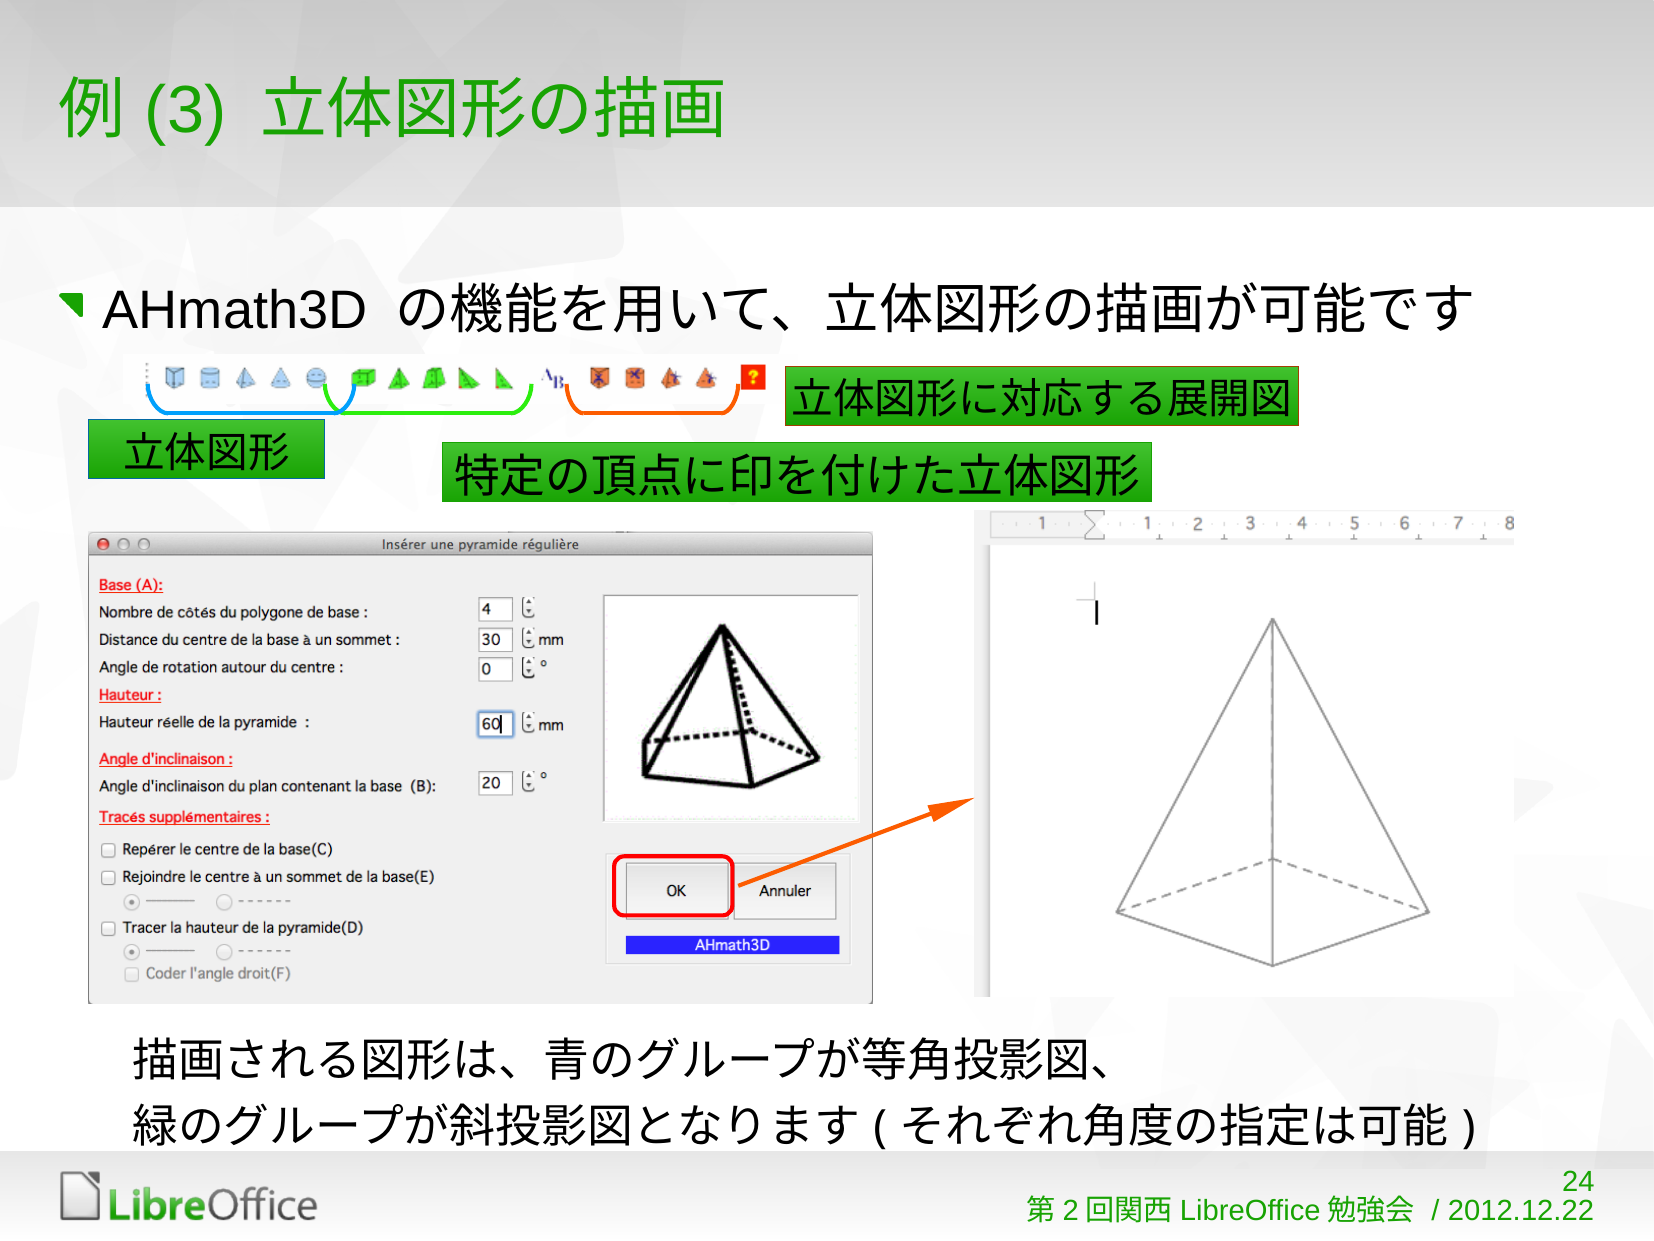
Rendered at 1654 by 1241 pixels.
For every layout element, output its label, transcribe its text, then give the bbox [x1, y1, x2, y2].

text_box 立体図形 [88, 419, 325, 479]
text_box 立体図形に対応する展開図 [785, 366, 1299, 426]
picture [1108, 1126, 1119, 1133]
text_box 特定の頂点に印を付けた立体図形 [442, 442, 1152, 502]
picture [1094, 1126, 1104, 1133]
title 例(3) 立体図形の描画 [59, 29, 1595, 178]
picture [0, 0, 873, 1004]
picture [1368, 1123, 1380, 1131]
text_box 描画される図形は、青のグループが等角投影図、 緑のグループが斜投影図となります(それぞれ角度の指定は可能) [117, 1015, 1426, 1123]
picture [915, 510, 1654, 1169]
picture [1410, 1123, 1420, 1127]
picture [41, 1152, 337, 1240]
picture [1410, 1129, 1420, 1134]
picture [1181, 1123, 1193, 1136]
picture [1331, 1133, 1342, 1140]
list AHmath3D の機能を用いて、立体図形の描画が可能です [59, 265, 1595, 327]
